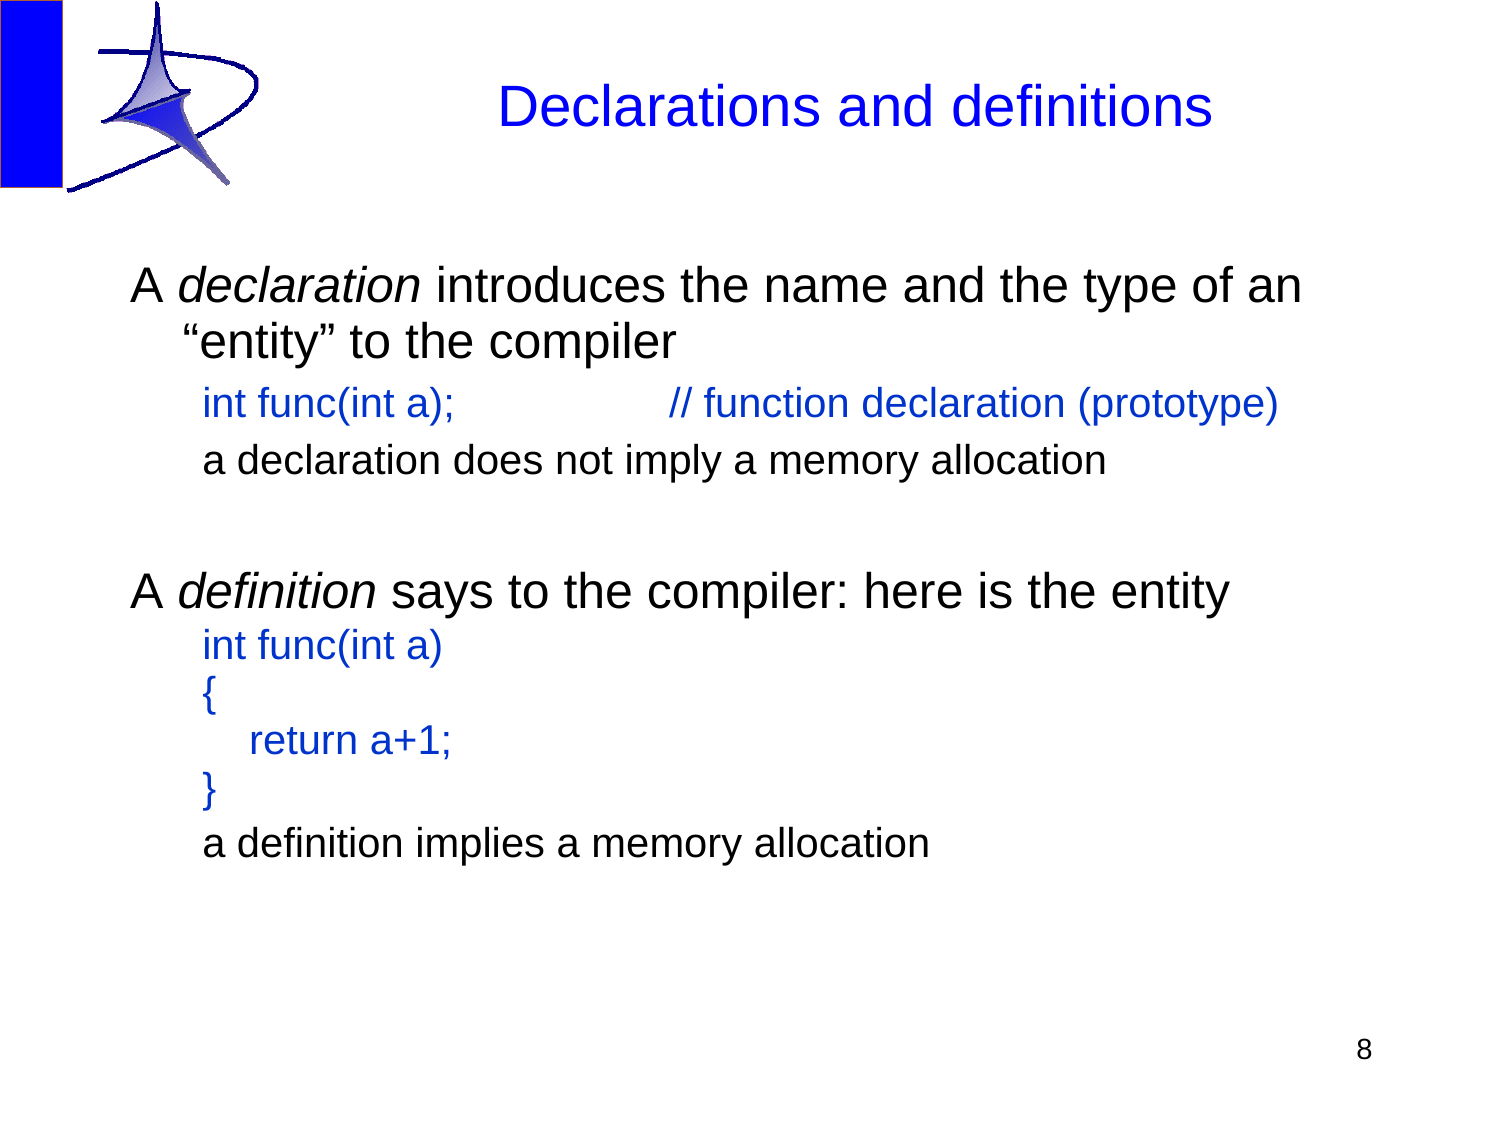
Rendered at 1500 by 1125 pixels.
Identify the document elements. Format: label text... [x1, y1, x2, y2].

list A declaration introduces the name and the type of an “entity” to the compiler int func(int a); // function declaration (prototype) a declaration does not imply a memory allocation A definition says to the compiler: here is the entity int func(int a) { return a+1; } a definition implies a memory allocation [112, 249, 1450, 1001]
picture [62, 0, 263, 197]
title Declarations and definitions [262, 24, 1450, 188]
